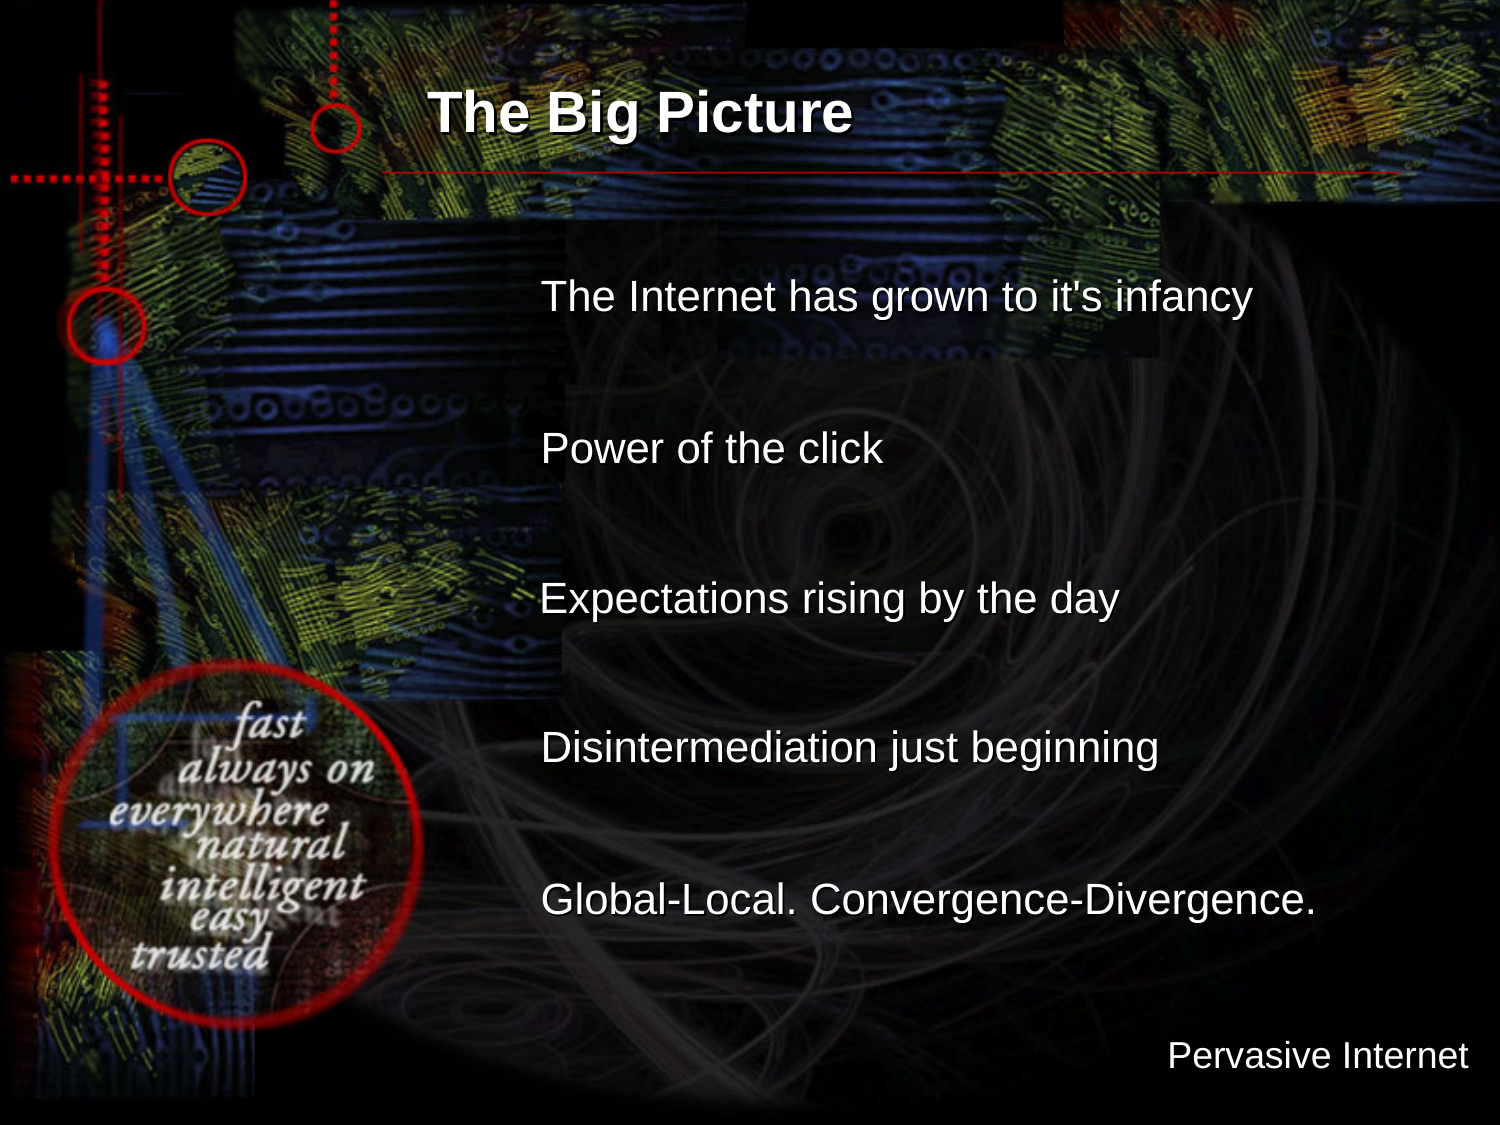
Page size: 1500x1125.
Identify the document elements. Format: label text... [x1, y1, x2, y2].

list Disintermediation just beginning [525, 711, 1315, 789]
text_box Pervasive Internet [1167, 1031, 1475, 1074]
text_box [1119, 1034, 1456, 1091]
list Global-Local. Convergence-Divergence. [525, 863, 1426, 941]
list Power of the click [525, 412, 1315, 490]
list The Internet has grown to it's infancy [525, 260, 1423, 338]
title The Big Picture [412, 45, 1450, 175]
list Expectations rising by the day [524, 563, 1314, 640]
picture [0, 0, 1500, 1125]
